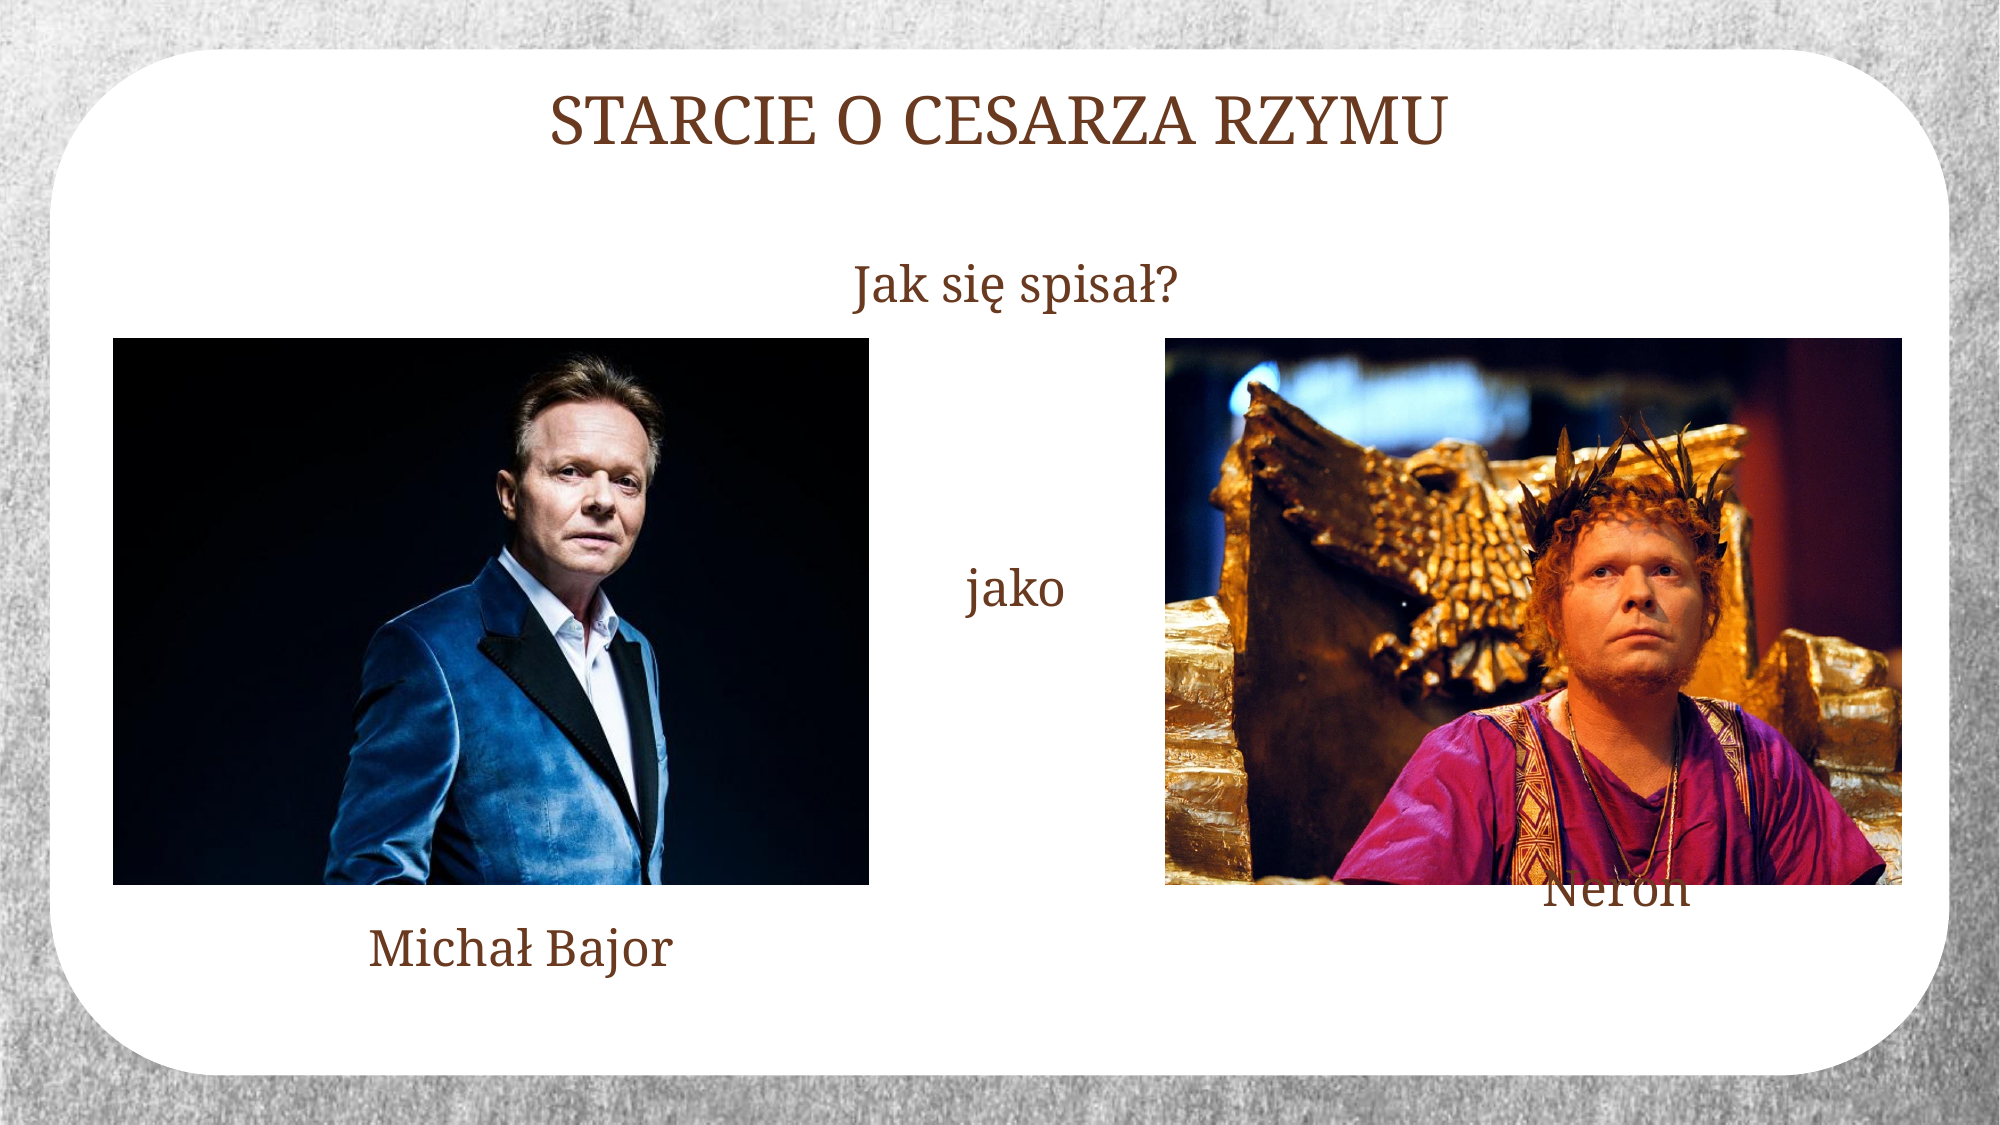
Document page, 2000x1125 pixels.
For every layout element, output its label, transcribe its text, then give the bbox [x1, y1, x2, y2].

text_box Michał Bajor [353, 905, 690, 989]
text_box Jak się spisał? [838, 241, 1195, 326]
text_box Neron [1527, 845, 1708, 930]
picture [1165, 338, 1902, 885]
title STARCIE O CESARZA RZYMU [199, 70, 1800, 263]
picture [113, 338, 869, 885]
text_box jako [951, 545, 1082, 630]
